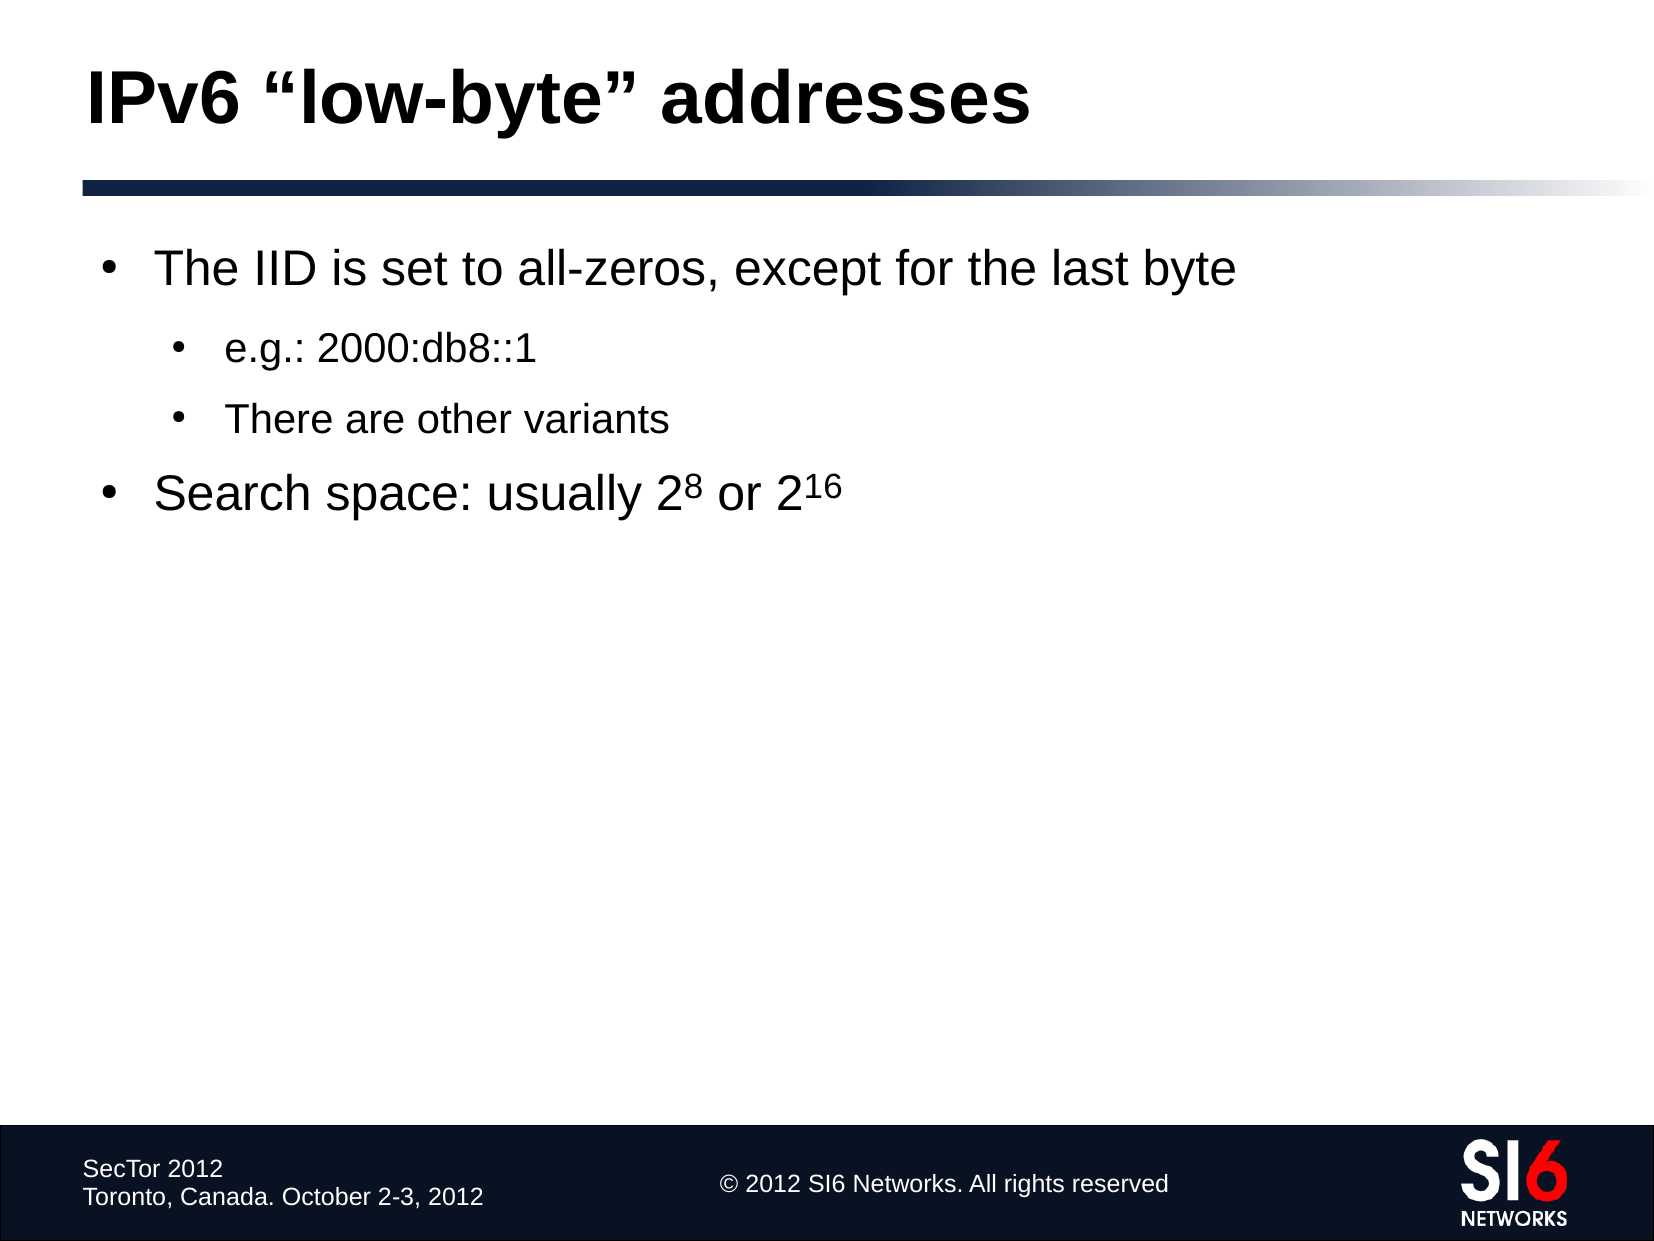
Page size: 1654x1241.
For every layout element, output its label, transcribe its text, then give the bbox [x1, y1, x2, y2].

picture [1461, 1139, 1567, 1226]
title IPv6 “low-byte” addresses [86, 30, 1576, 166]
list The IID is set to all-zeros, except for the last byte e.g.: 2000:db8::1 There are other variants Search space: usually 28 or 216 [82, 240, 1571, 1059]
